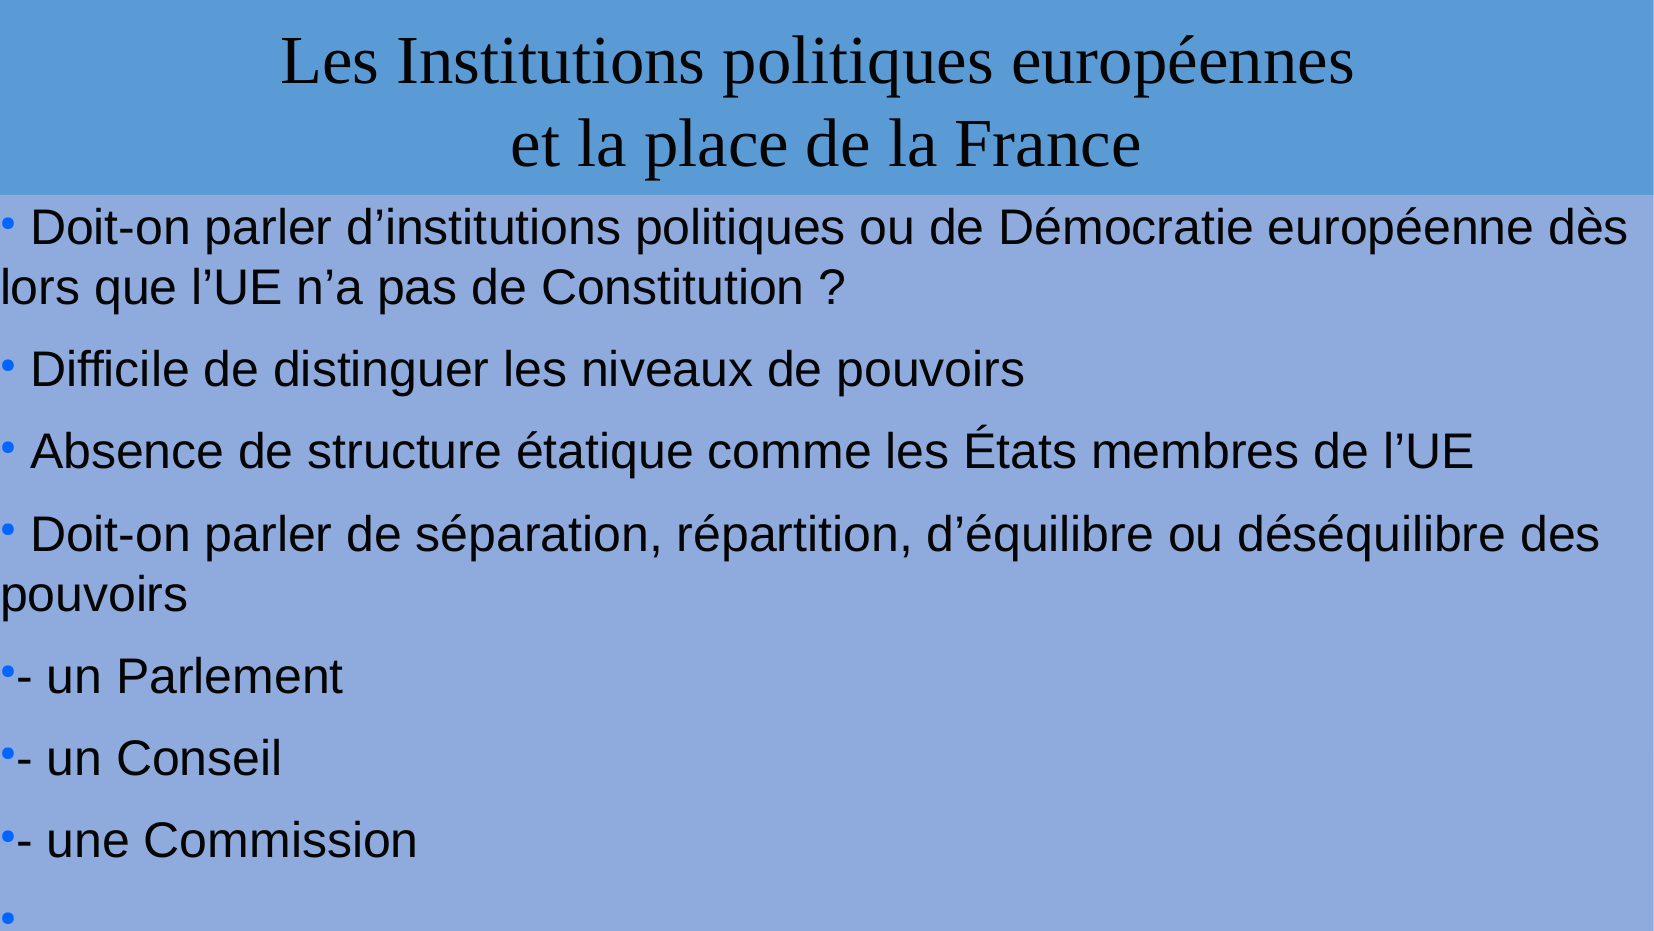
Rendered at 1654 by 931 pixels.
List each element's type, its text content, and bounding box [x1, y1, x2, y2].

list Doit-on parler d’institutions politiques ou de Démocratie européenne dès lors que l’UE n’a pas de Constitution ? Difficile de distinguer les niveaux de pouvoirs Absence de structure étatique comme les États membres de l’UE Doit-on parler de séparation, répartition, d’équilibre ou déséquilibre des pouvoirs - un Parlement - un Conseil - une Commission [0, 194, 1654, 931]
title Les Institutions politiques européennes et la place de la France [0, 0, 1654, 194]
